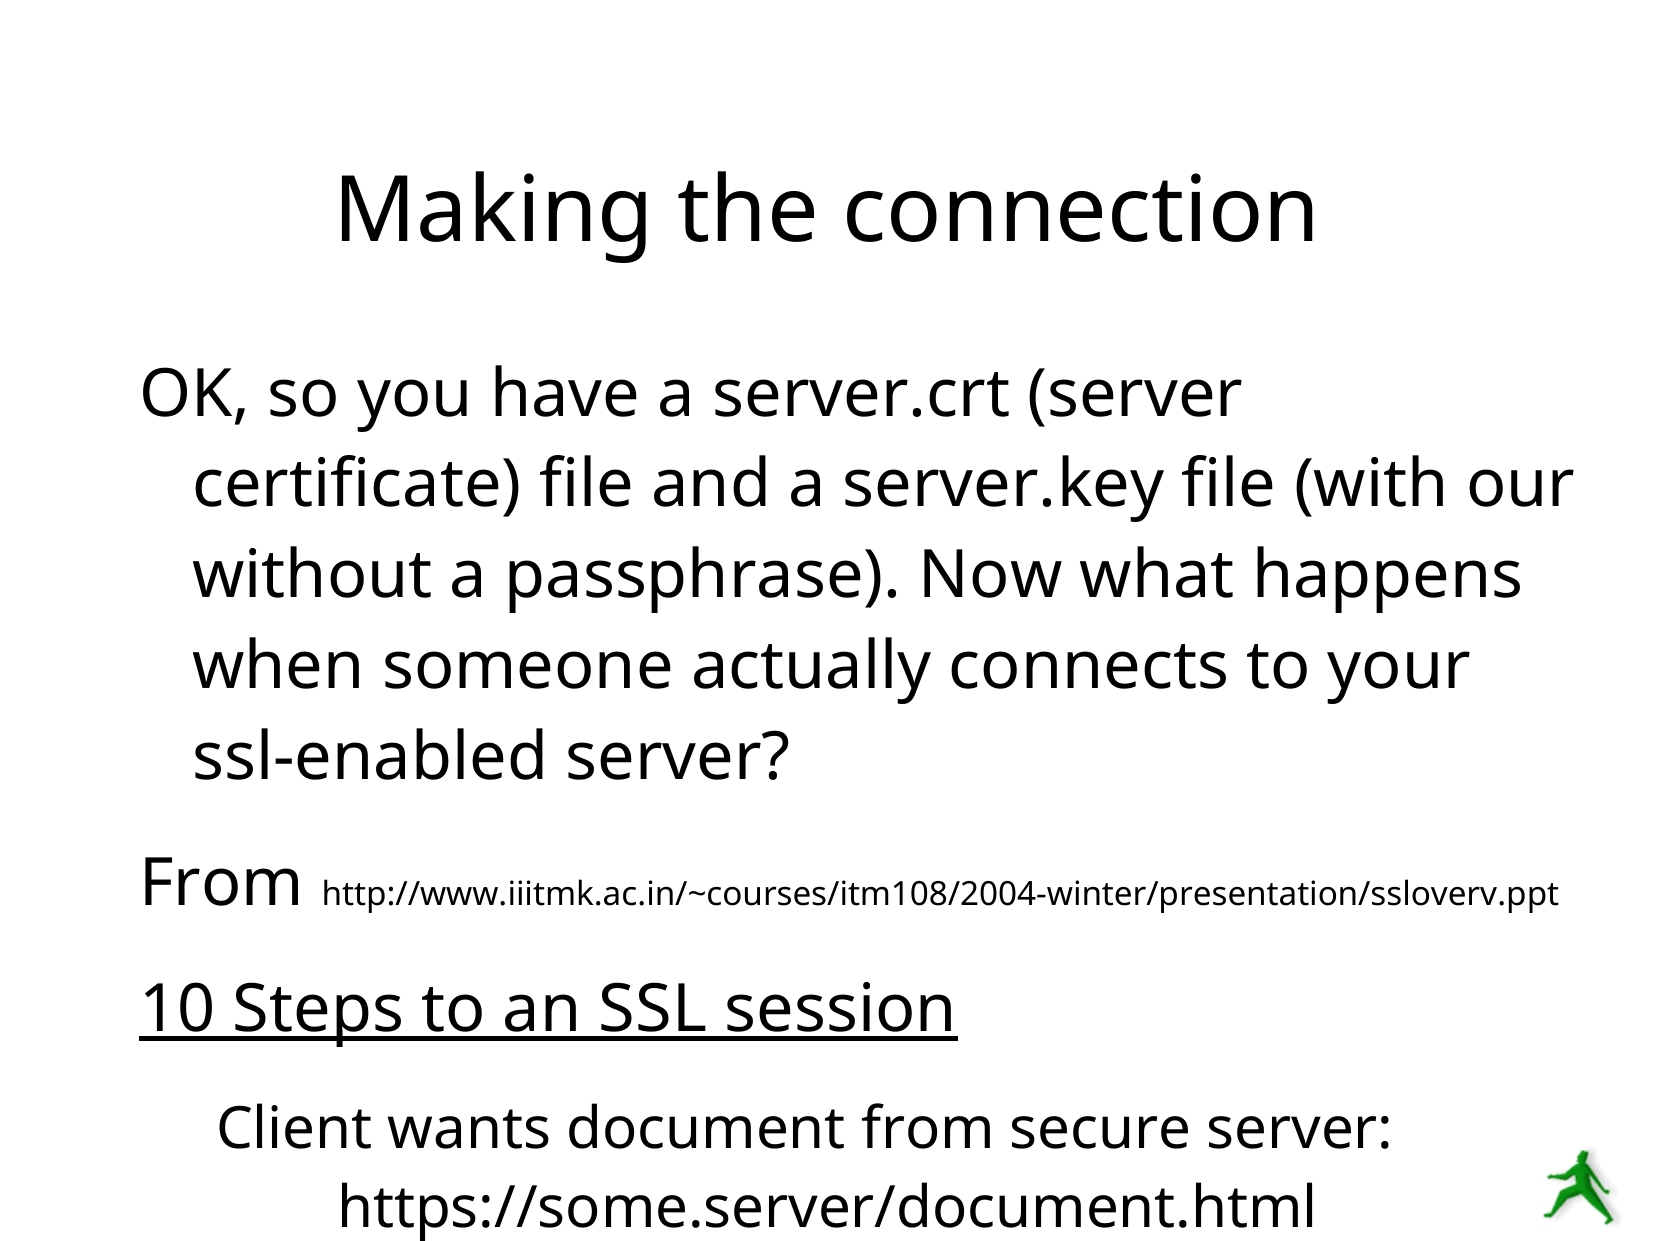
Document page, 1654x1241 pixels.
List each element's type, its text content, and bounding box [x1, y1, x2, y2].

title Making the connection [121, 102, 1534, 311]
picture [1541, 1135, 1634, 1227]
list OK, so you have a server.crt (server certificate) file and a server.key file (with our without a passphrase). Now what happens when someone actually connects to your ssl-enabled server? From http://www.iiitmk.ac.in/~courses/itm108/2004-winter/presentation/ssloverv.ppt 10 Steps to an SSL session Client wants document from secure server: https://some.server/document.html Server sends its certificate to the client. [121, 344, 1582, 1211]
